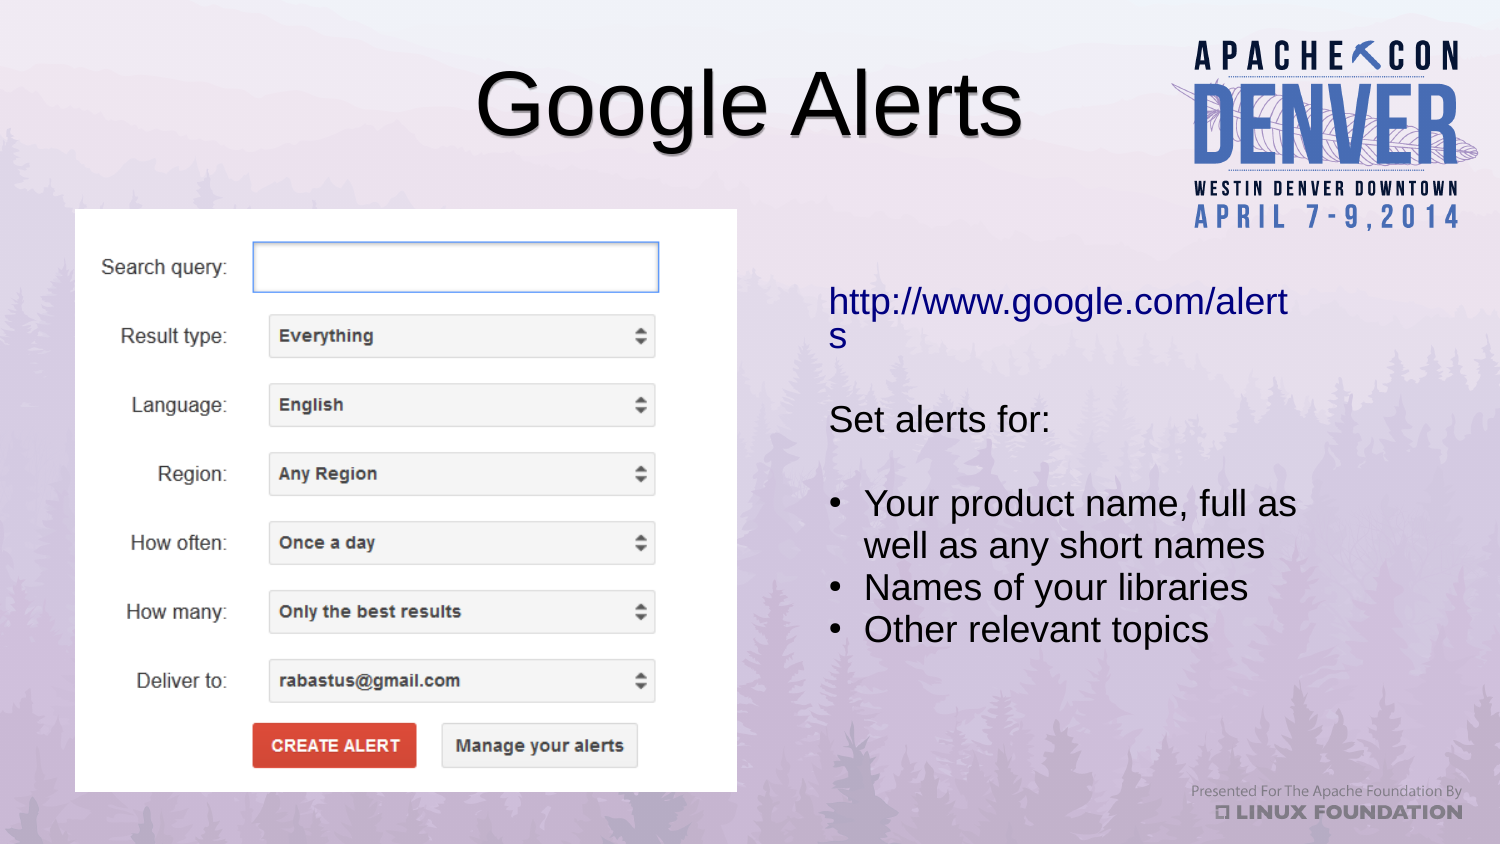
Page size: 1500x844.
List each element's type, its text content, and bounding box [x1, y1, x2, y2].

picture [0, 0, 1500, 844]
text_box http://www.google.com/alerts Set alerts for: Your product name, full as well as any short names Names of your libraries Other relevant topics [813, 273, 1321, 625]
title Google Alerts [75, 33, 1425, 175]
